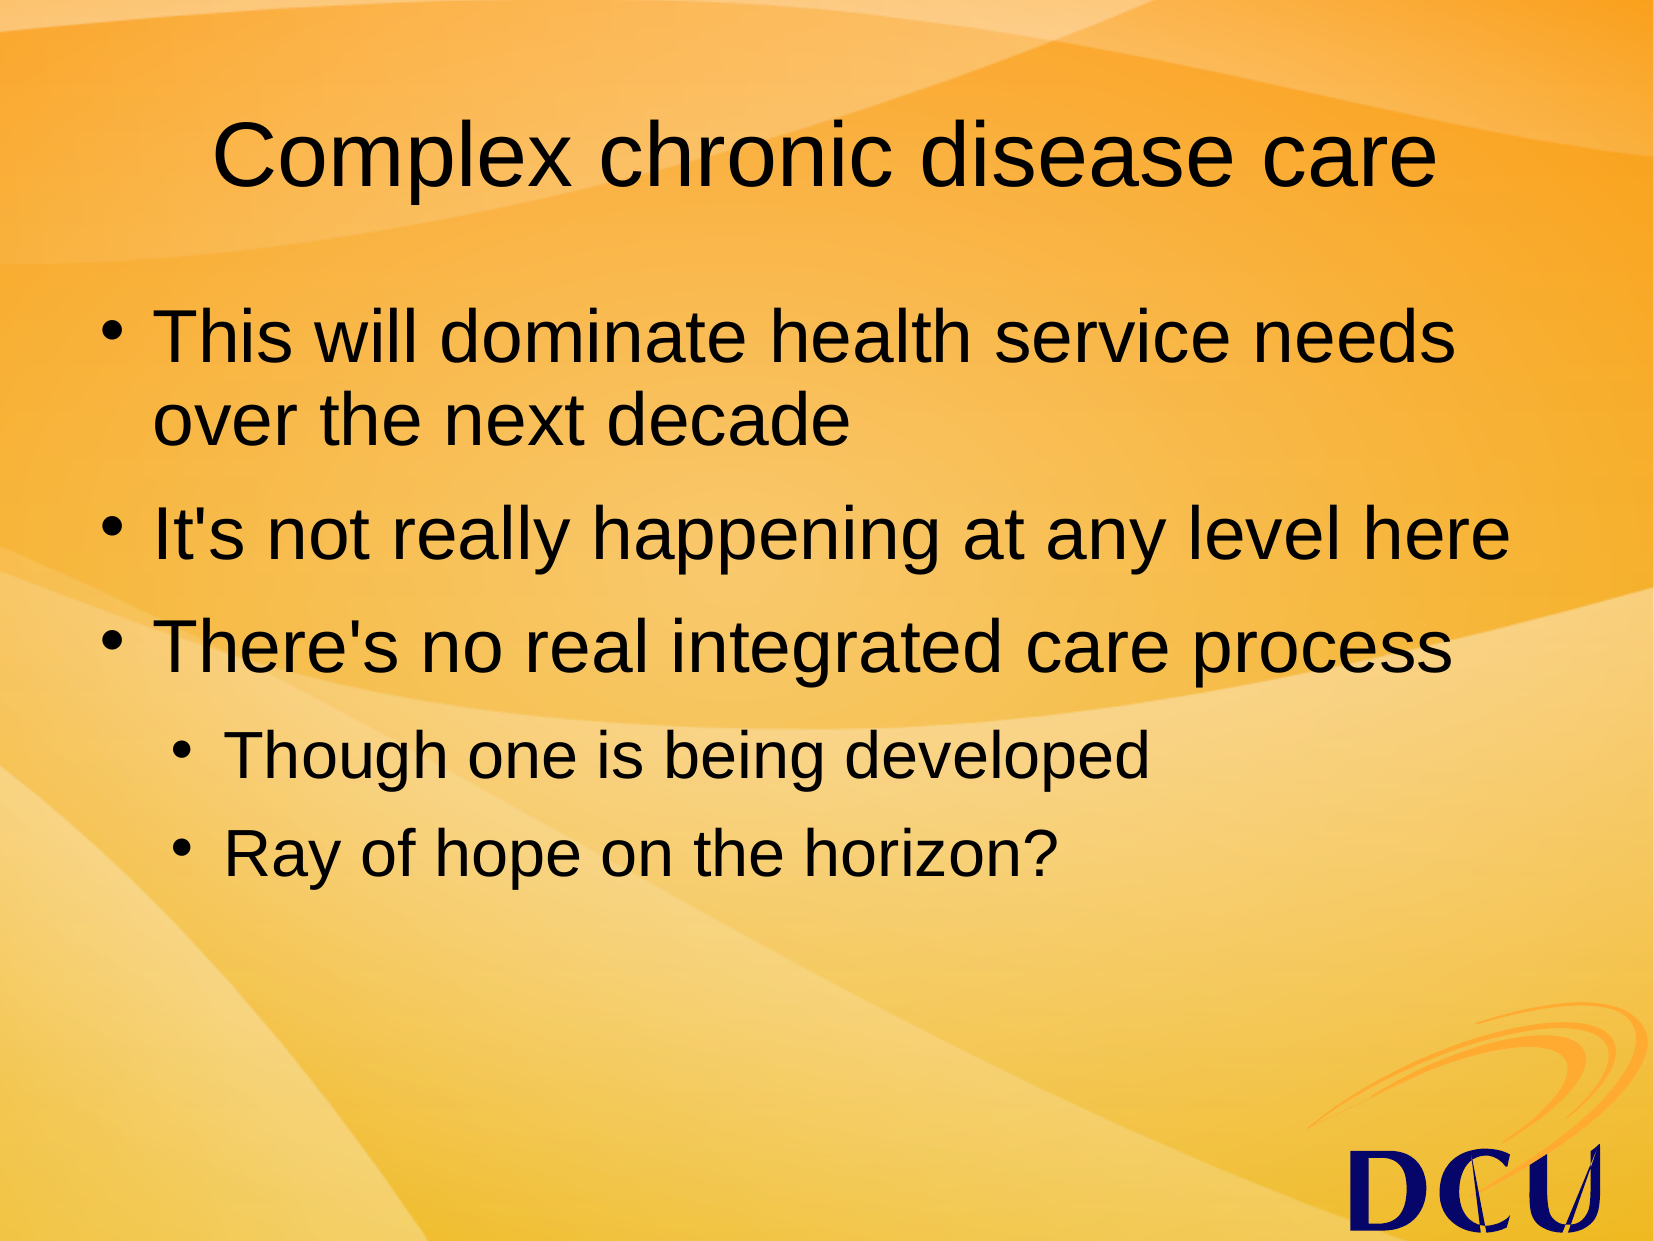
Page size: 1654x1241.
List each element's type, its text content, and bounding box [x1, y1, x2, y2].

picture [0, 0, 1654, 1241]
list This will dominate health service needs over the next decade It's not really happening at any level here There's no real integrated care process Though one is being developed Ray of hope on the horizon? [82, 290, 1571, 1094]
title Complex chronic disease care [82, 56, 1571, 249]
